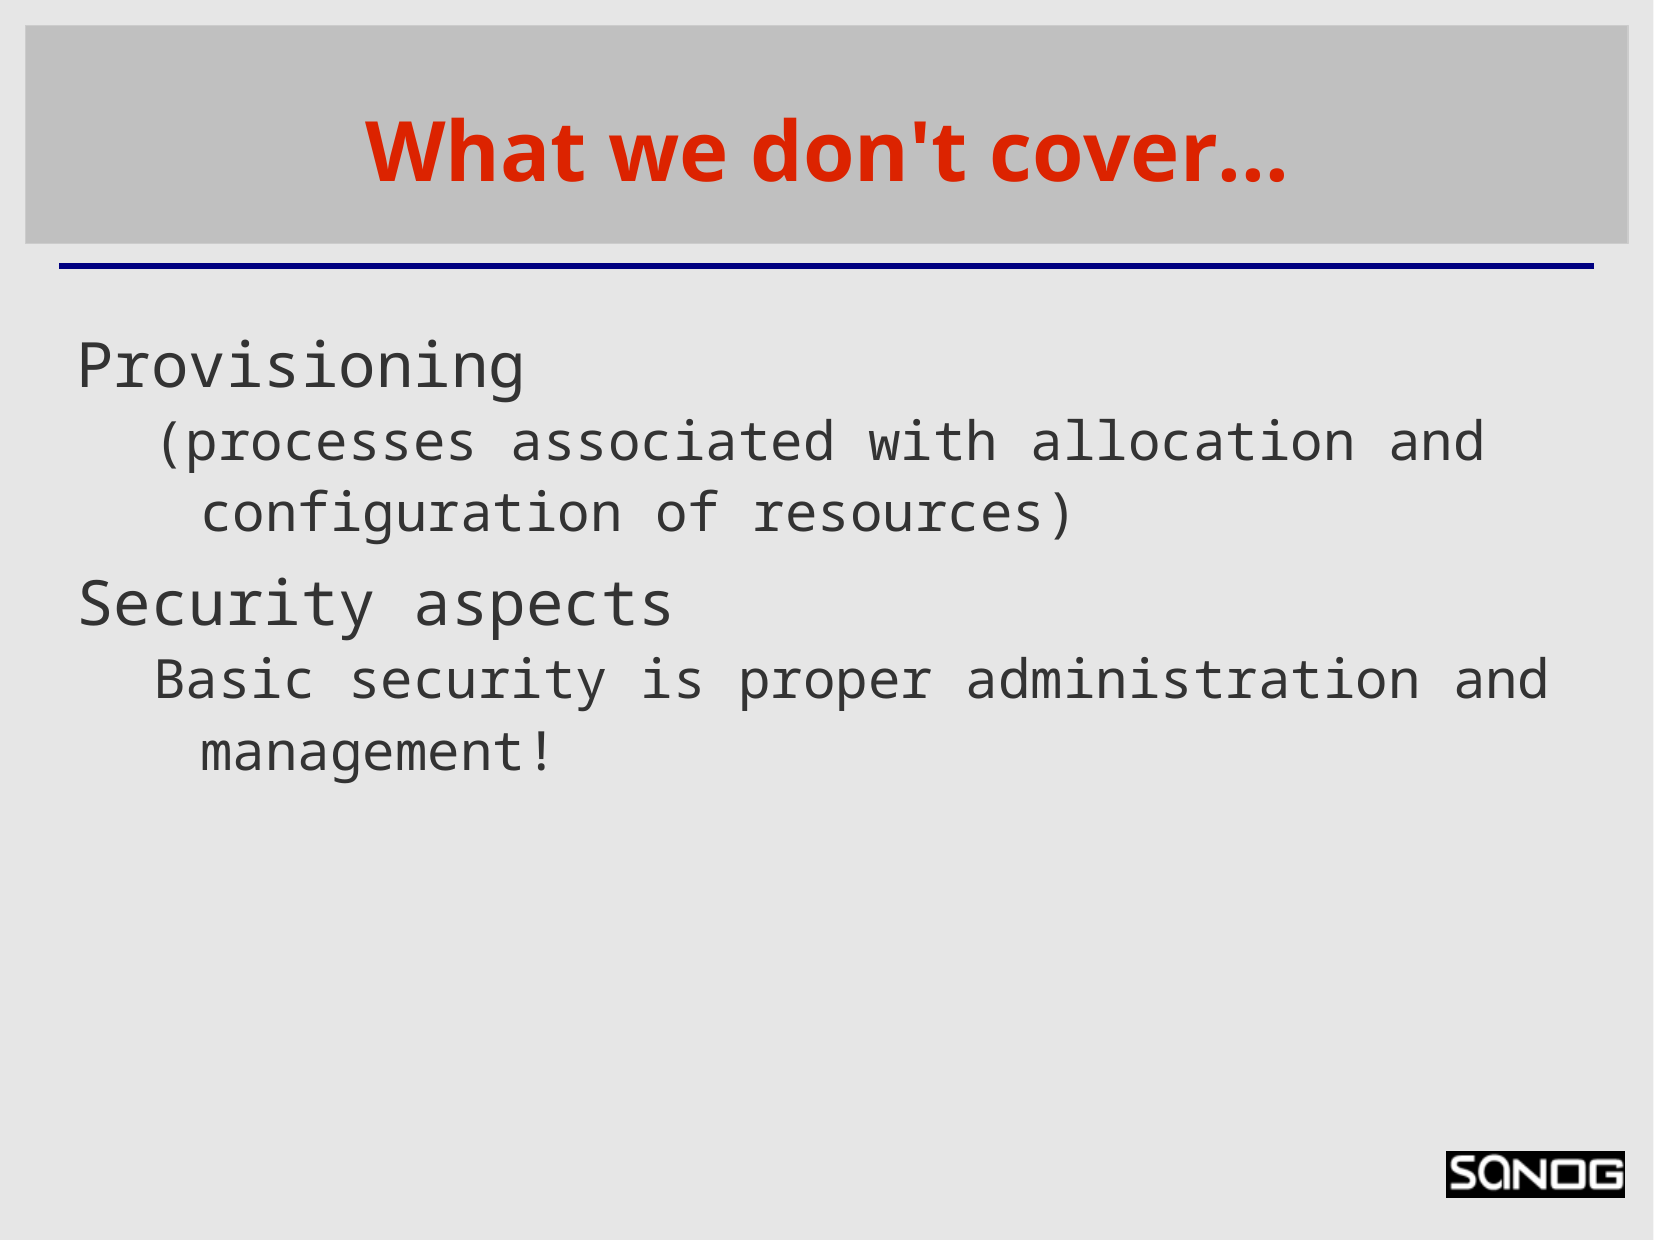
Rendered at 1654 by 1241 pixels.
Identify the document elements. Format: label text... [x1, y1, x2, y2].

picture [1446, 1151, 1625, 1198]
title What we don't cover... [121, 46, 1534, 254]
list Provisioning (processes associated with allocation and configuration of resources) Security aspects Basic security is proper administration and management! [59, 322, 1595, 1132]
